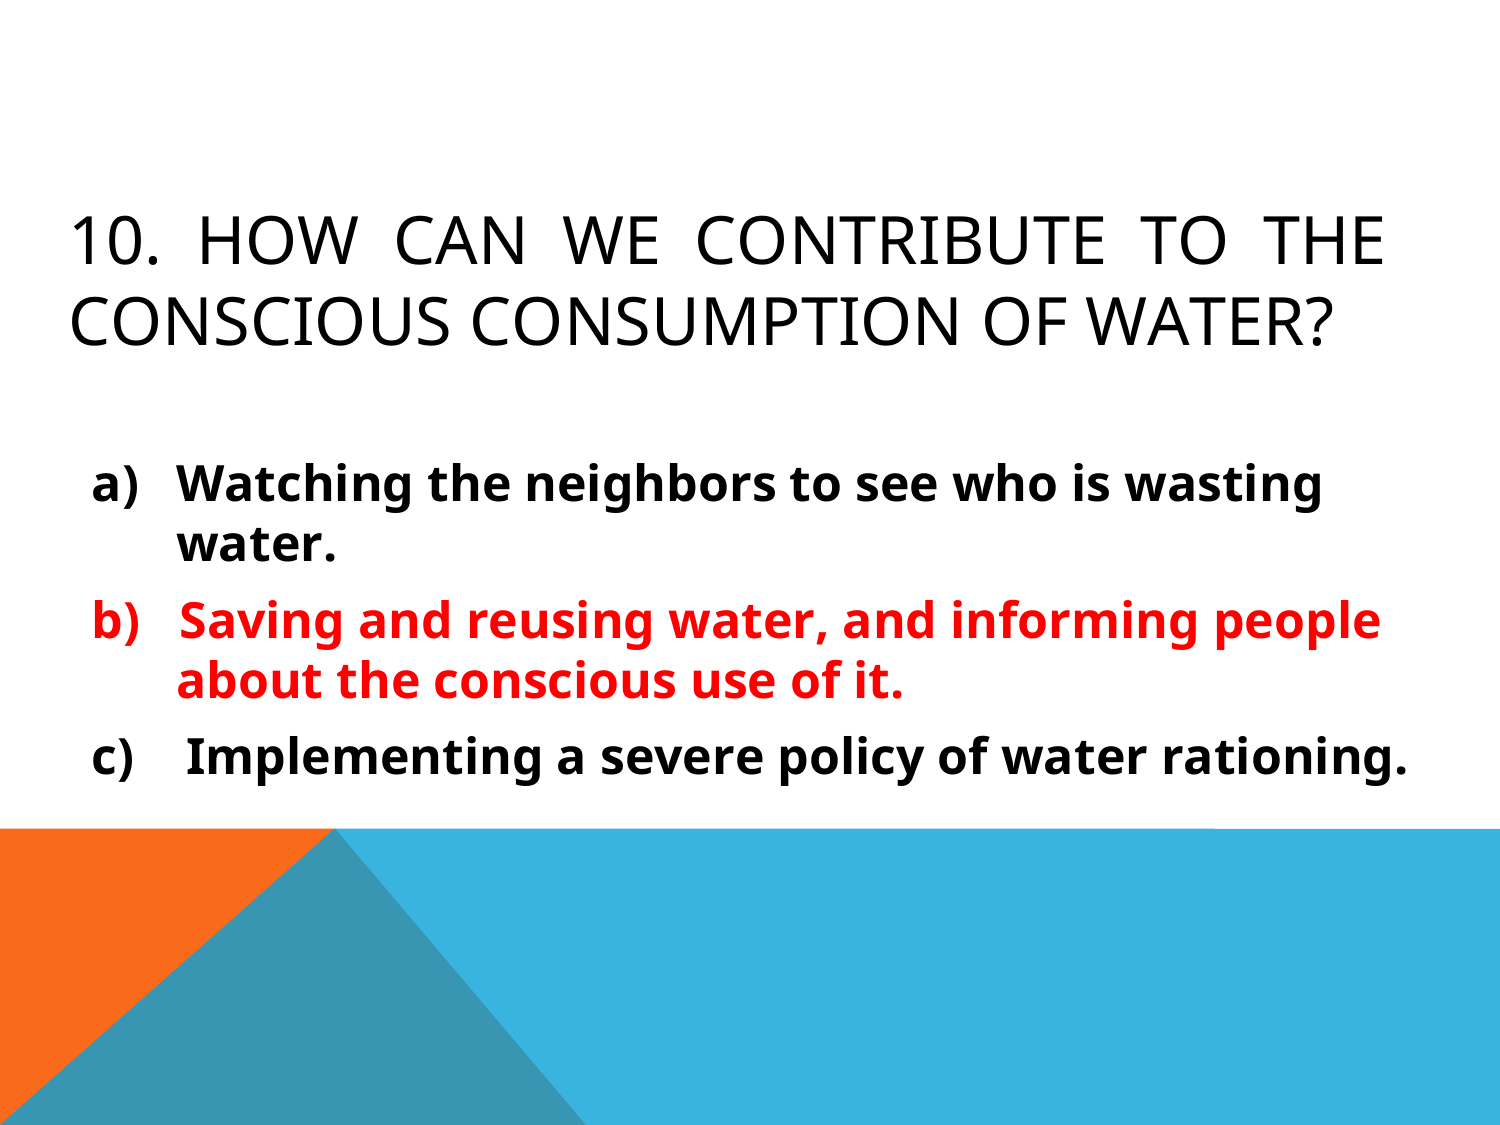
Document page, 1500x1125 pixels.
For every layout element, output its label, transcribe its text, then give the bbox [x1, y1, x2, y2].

title 10. HOW CAN WE CONTRIBUTE TO THE CONSCIOUS CONSUMPTION OF WATER? [53, 184, 1404, 373]
list Watching the neighbors to see who is wasting water. b) Saving and reusing water, and informing people about the conscious use of it. c) Implementing a severe policy of water rationing. [76, 444, 1427, 1029]
